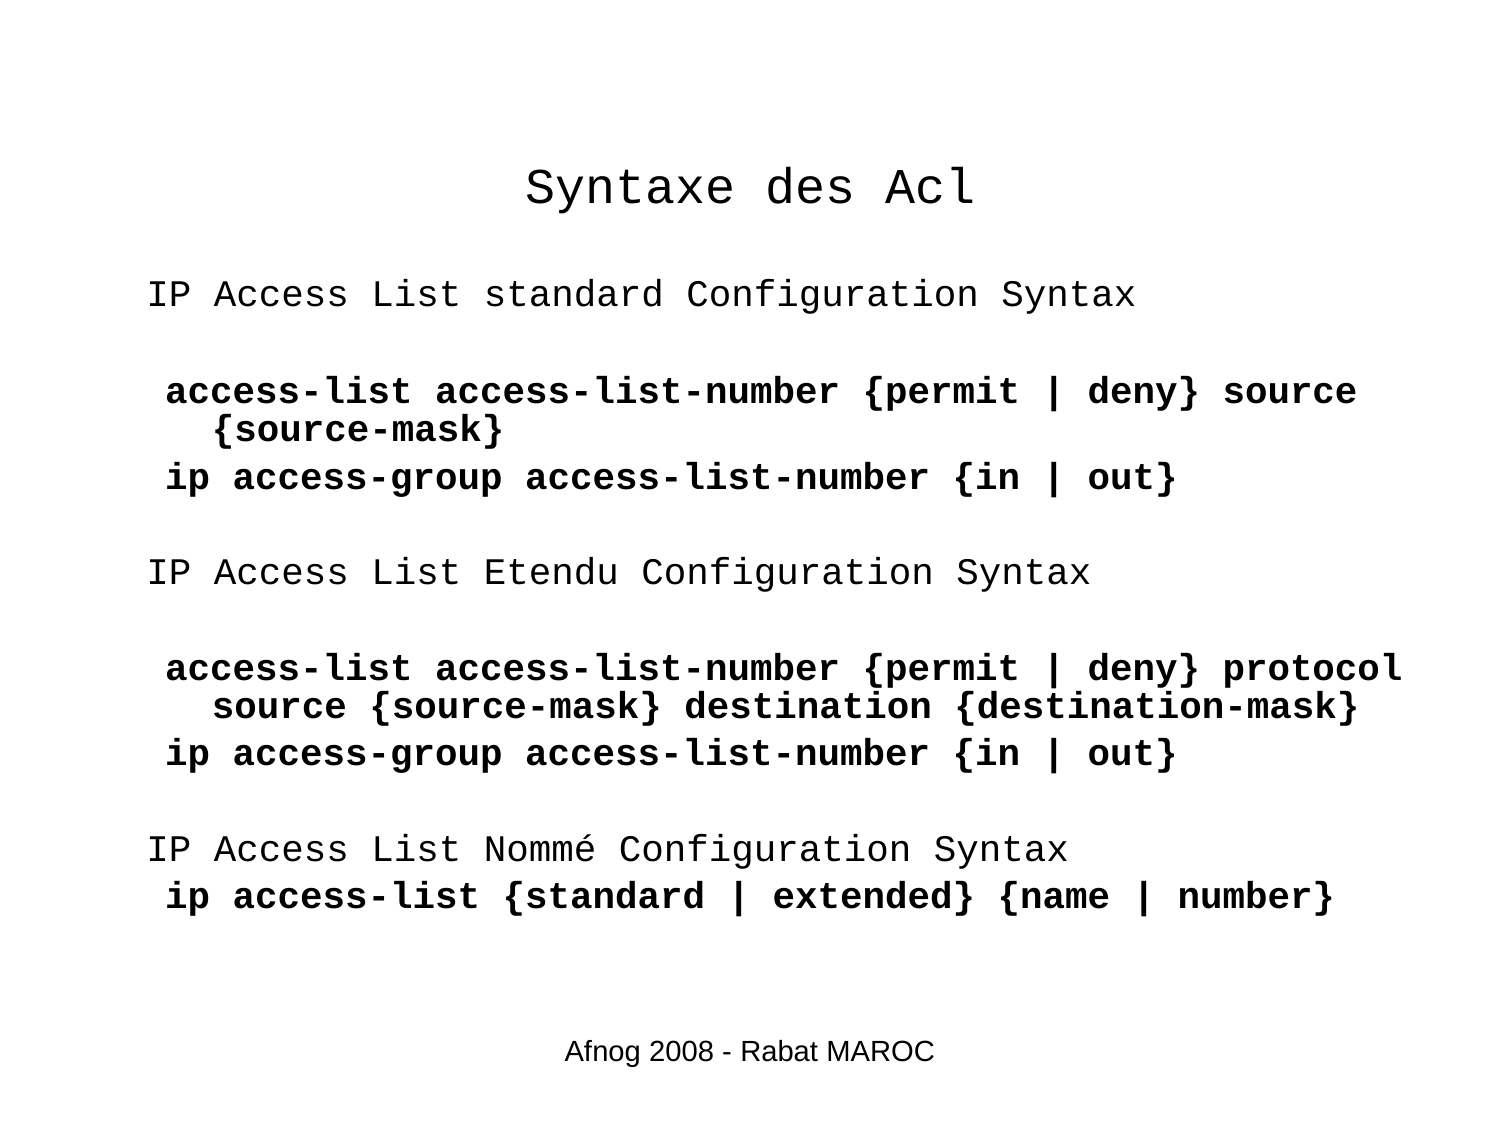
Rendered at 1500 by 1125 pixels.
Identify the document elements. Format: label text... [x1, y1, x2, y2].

text_box Afnog 2008 - Rabat MAROC [512, 1024, 988, 1103]
title Syntaxe des Acl [75, 45, 1426, 233]
list IP Access List standard Configuration Syntax access-list access-list-number {permit | deny} source {source-mask} ip access-group access-list-number {in | out} IP Access List Etendu Configuration Syntax access-list access-list-number {permit | deny} protocol source {source-mask} destination {destination-mask} ip access-group access-list-number {in | out} IP Access List Nommé Configuration Syntax ip access-list {standard | extended} {name | number} [75, 262, 1426, 1006]
